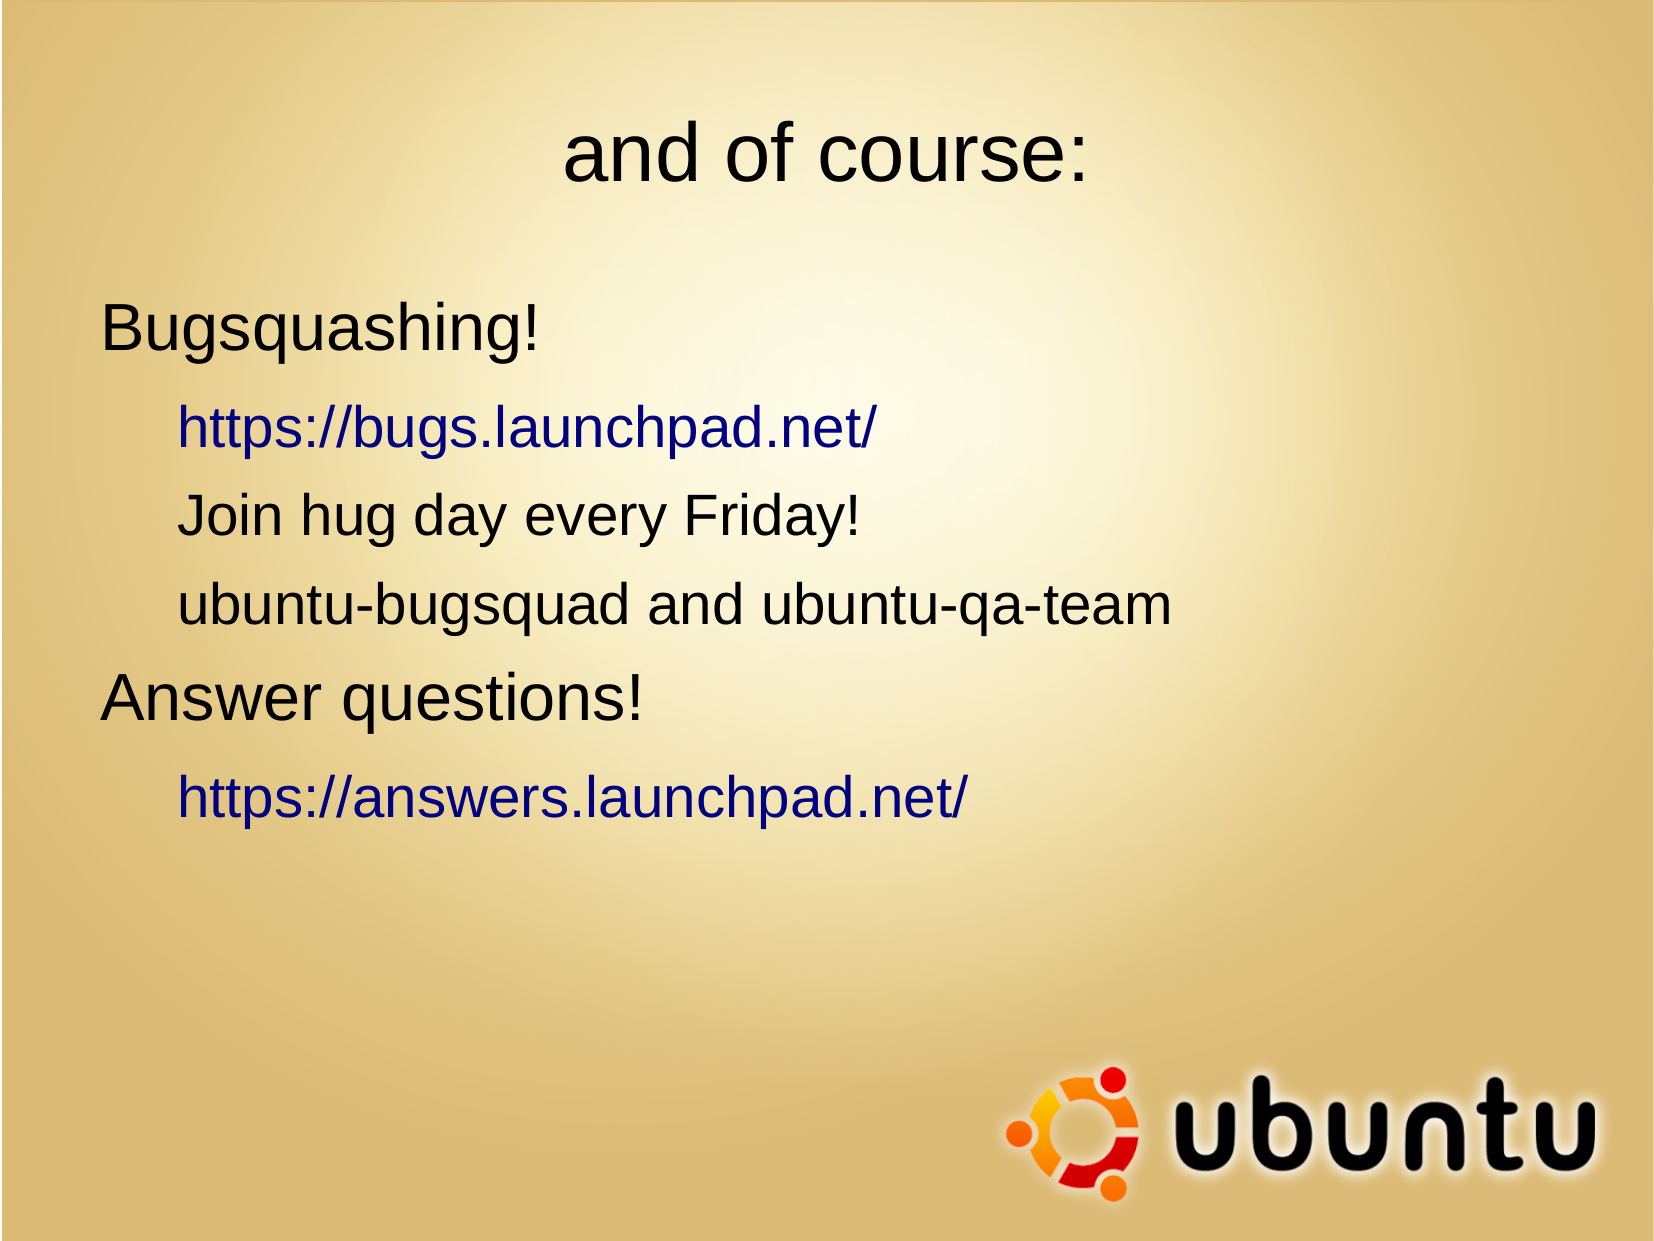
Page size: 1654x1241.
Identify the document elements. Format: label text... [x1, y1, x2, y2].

list Bugsquashing! https://bugs.launchpad.net/ Join hug day every Friday! ubuntu-bugsquad and ubuntu-qa-team Answer questions! https://answers.launchpad.net/ [82, 290, 1571, 1094]
title and of course: [82, 49, 1571, 257]
picture [2, 0, 1654, 1241]
